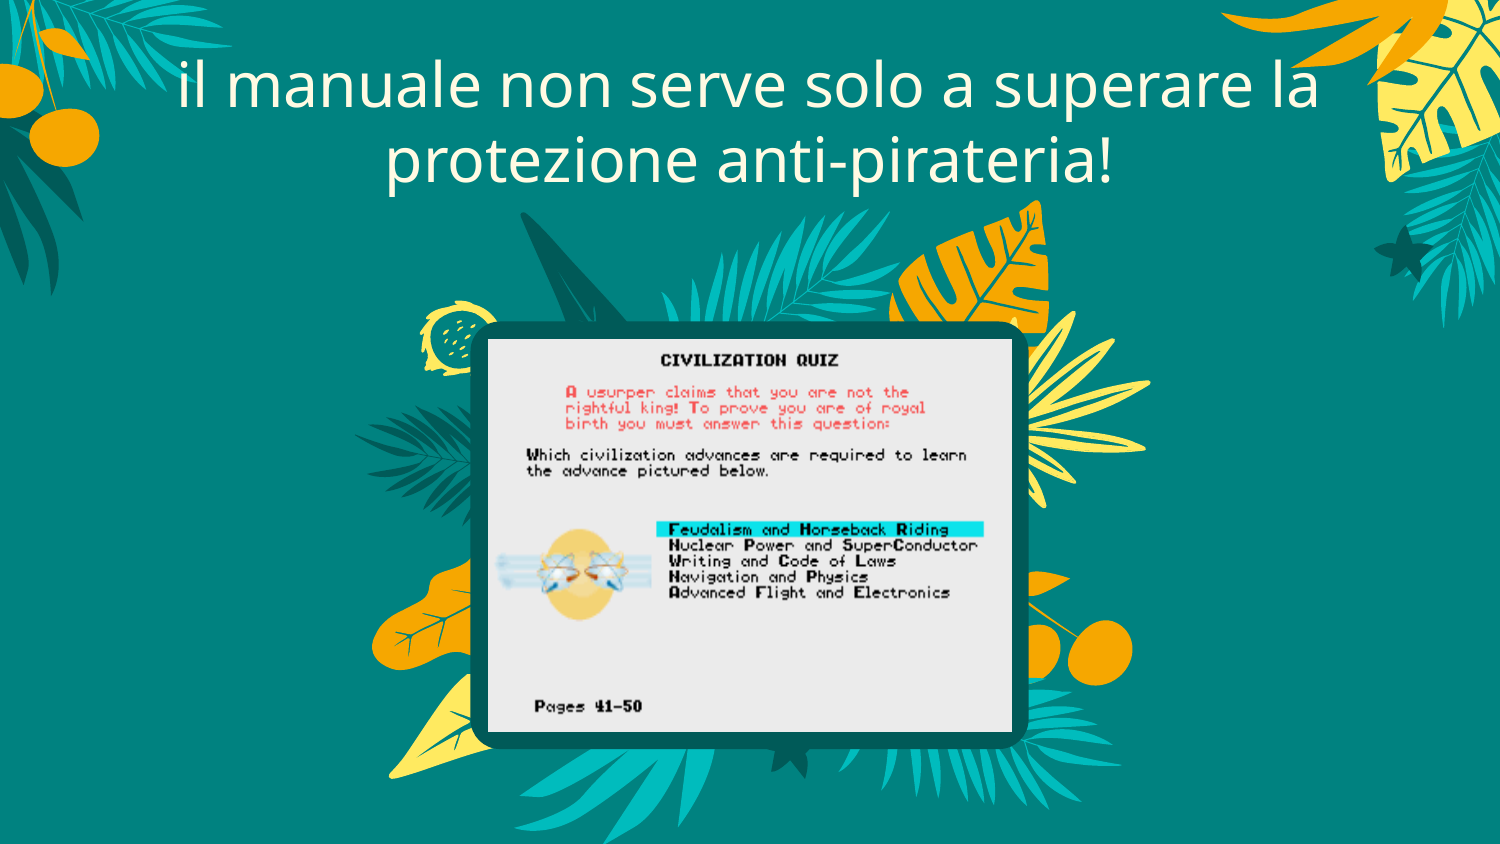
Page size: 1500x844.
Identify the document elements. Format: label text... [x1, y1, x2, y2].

title il manuale non serve solo a superare la protezione anti-pirateria! [118, 72, 1382, 167]
picture [488, 339, 1012, 732]
text_box [354, 200, 1151, 844]
